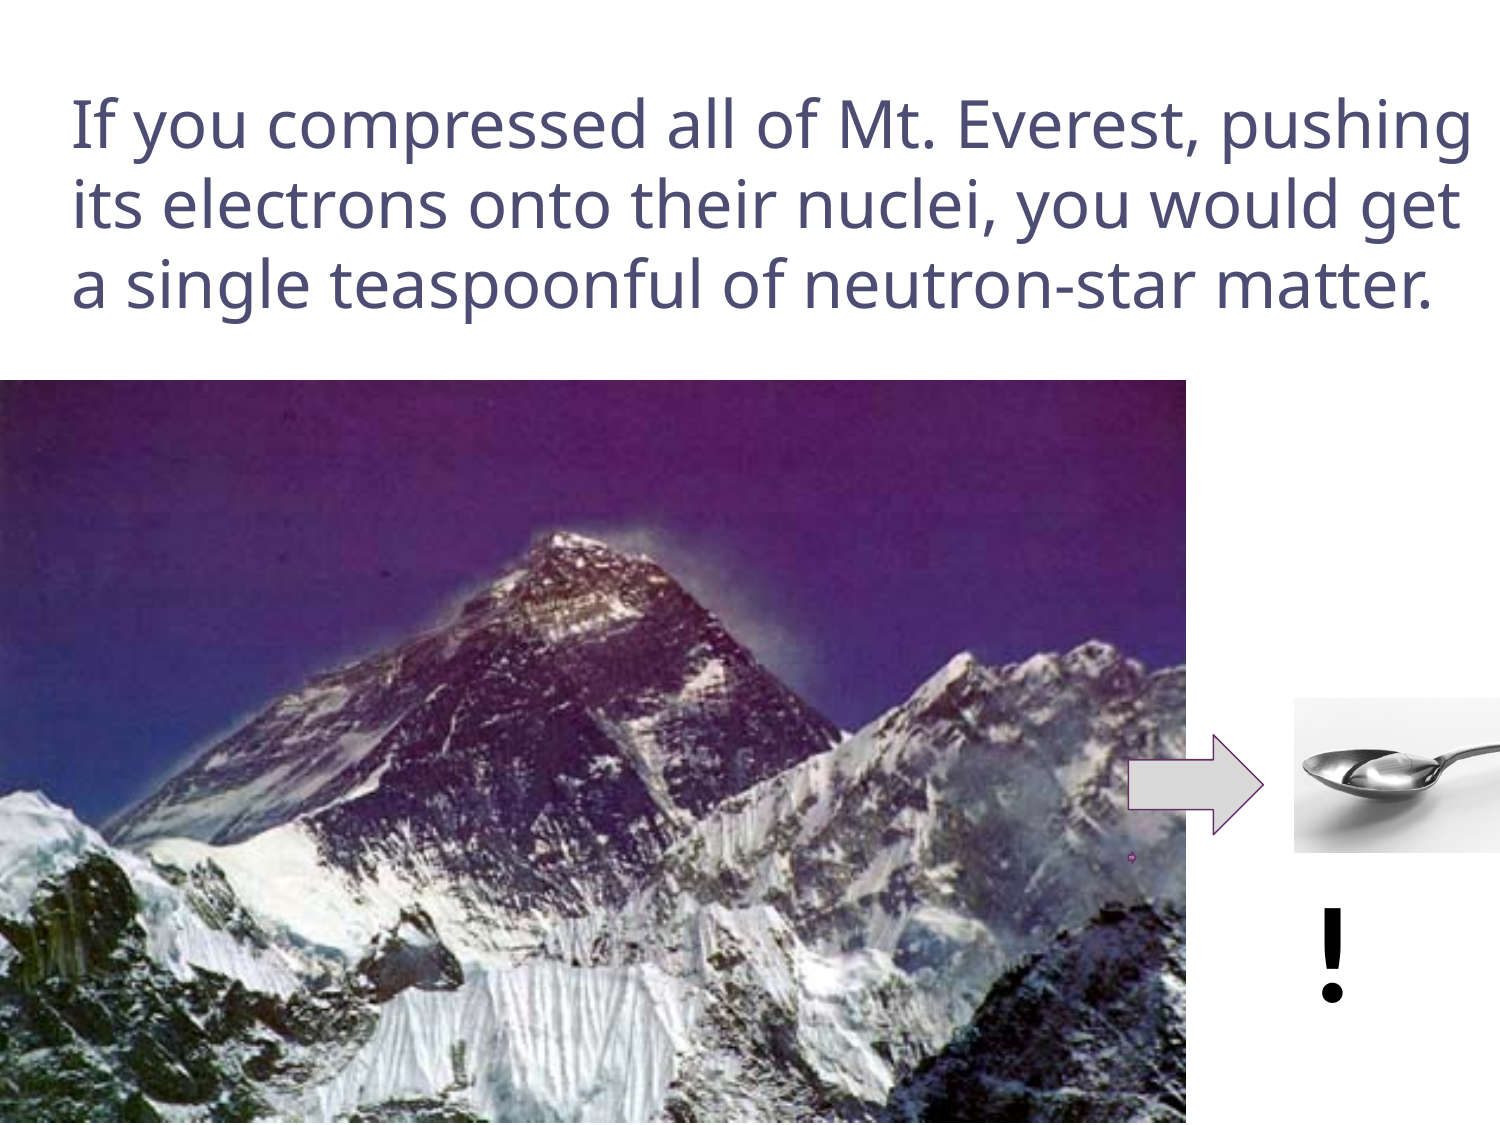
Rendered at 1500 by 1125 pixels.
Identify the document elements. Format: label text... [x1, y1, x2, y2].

picture [0, 380, 1186, 1123]
text_box If you compressed all of Mt. Everest, pushing its electrons onto their nuclei, you would get a single teaspoonful of neutron-star matter. [0, 75, 1500, 425]
text_box [1128, 734, 1264, 835]
text_box ! [1295, 857, 1370, 1038]
text_box [1128, 852, 1136, 864]
picture [1294, 698, 1500, 853]
